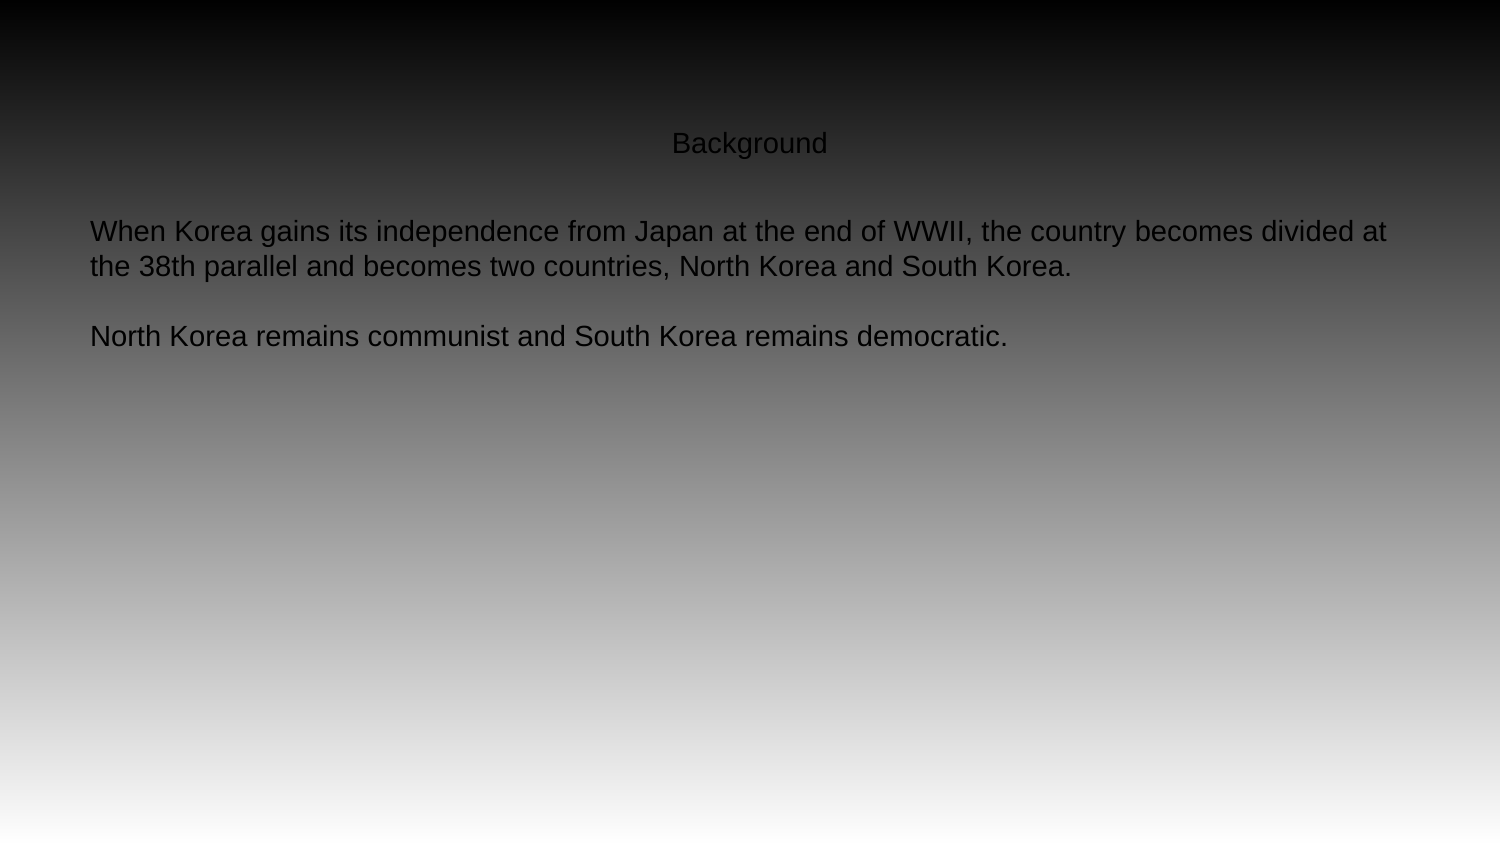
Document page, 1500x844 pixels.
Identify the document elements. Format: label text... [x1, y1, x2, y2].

title Background [75, 33, 1425, 175]
list When Korea gains its independence from Japan at the end of WWII, the country becomes divided at the 38th parallel and becomes two countries, North Korea and South Korea. North Korea remains communist and South Korea remains democratic. [75, 196, 1425, 808]
